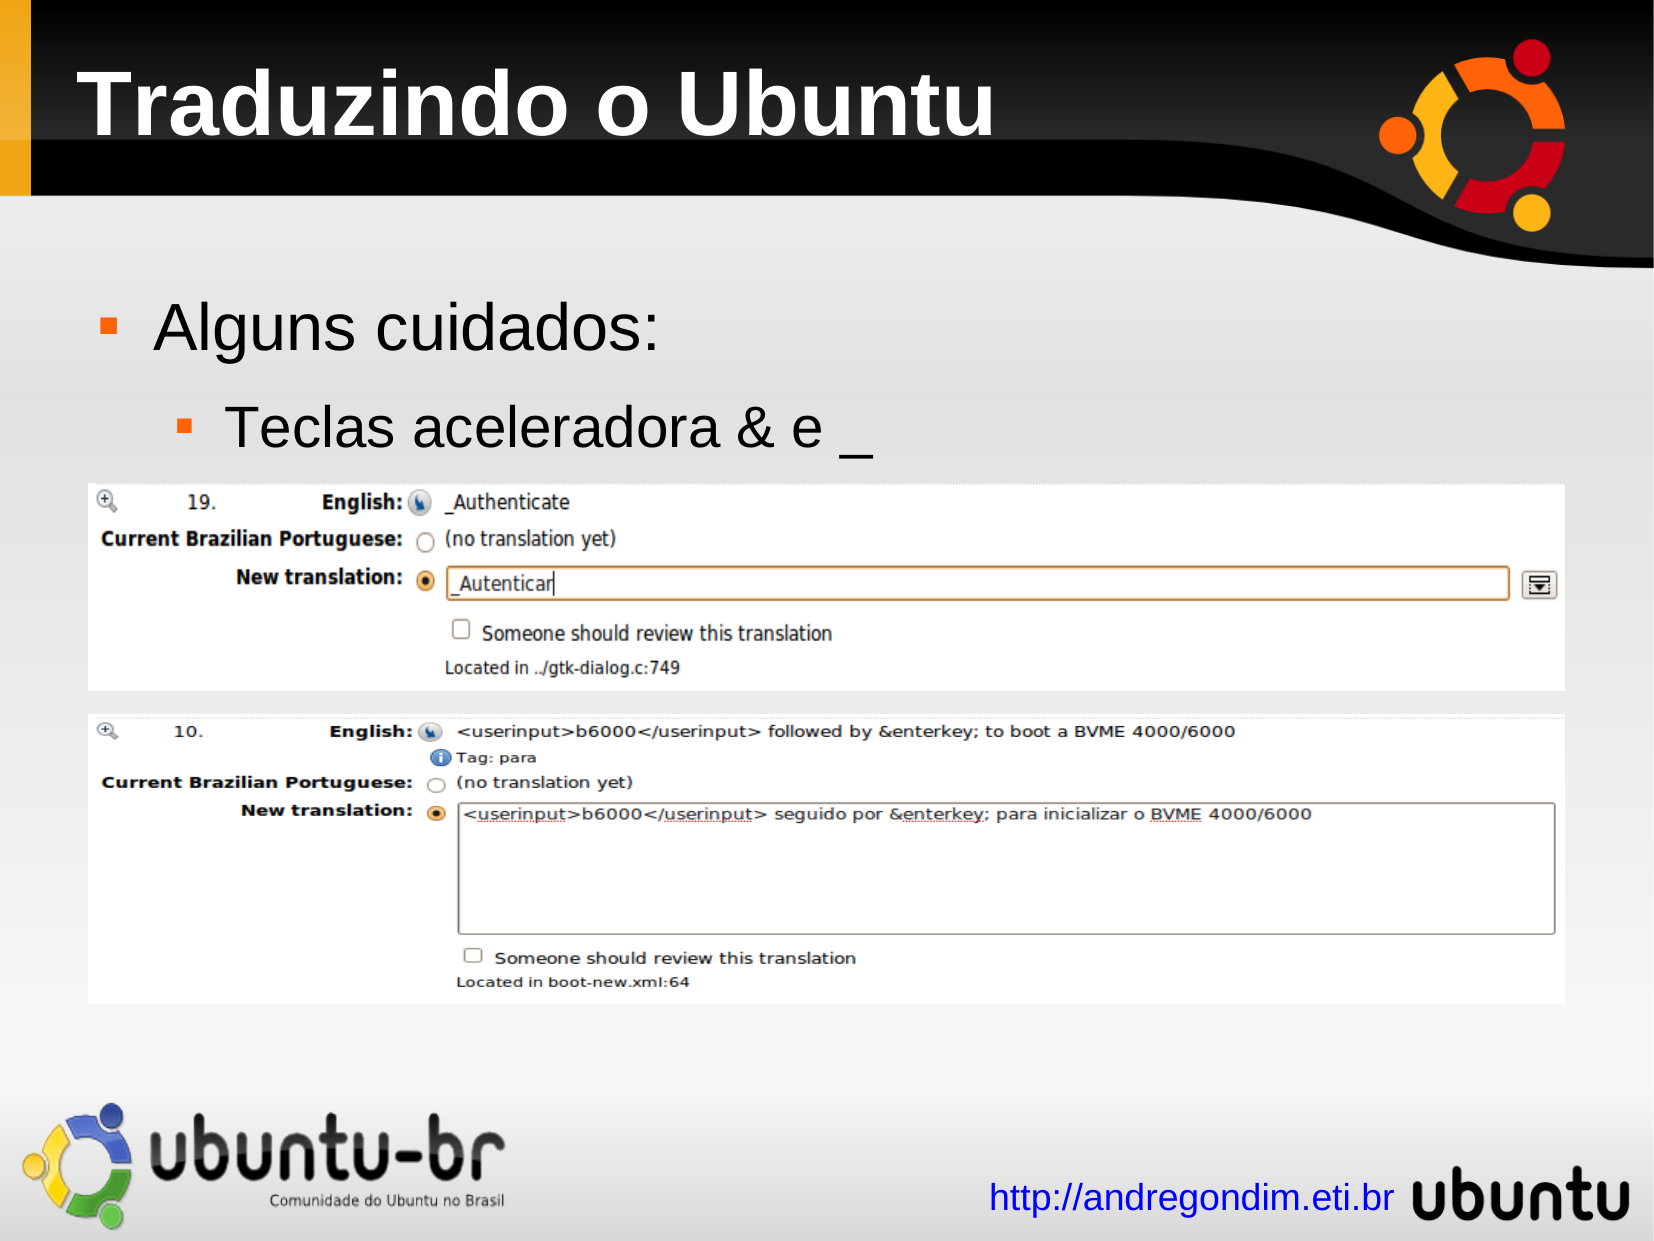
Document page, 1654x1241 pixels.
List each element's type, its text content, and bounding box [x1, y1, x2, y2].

list Alguns cuidados: Teclas aceleradora & e _ [82, 290, 1571, 532]
title Traduzindo o Ubuntu [76, 7, 1565, 200]
picture [0, 0, 1654, 1241]
